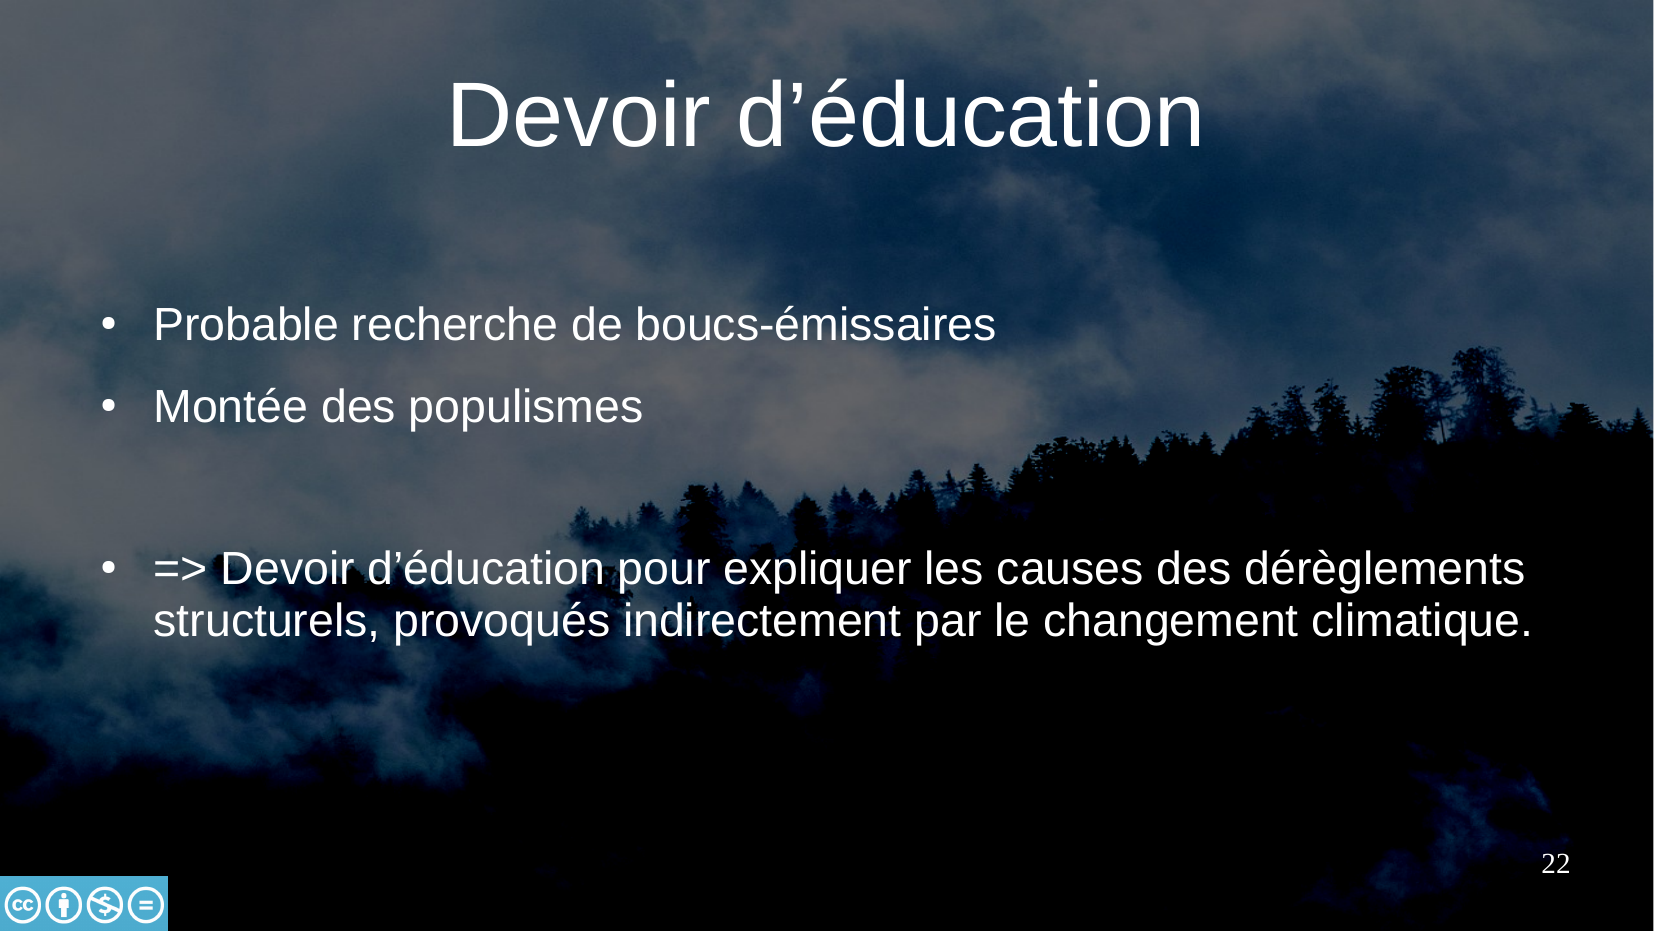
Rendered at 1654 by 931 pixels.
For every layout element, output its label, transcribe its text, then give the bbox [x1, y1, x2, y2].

title Devoir d’éducation [82, 37, 1571, 193]
list Probable recherche de boucs-émissaires Montée des populismes => Devoir d’éducation pour expliquer les causes des dérèglements structurels, provoqués indirectement par le changement climatique. [82, 217, 1571, 758]
picture [0, 876, 168, 931]
